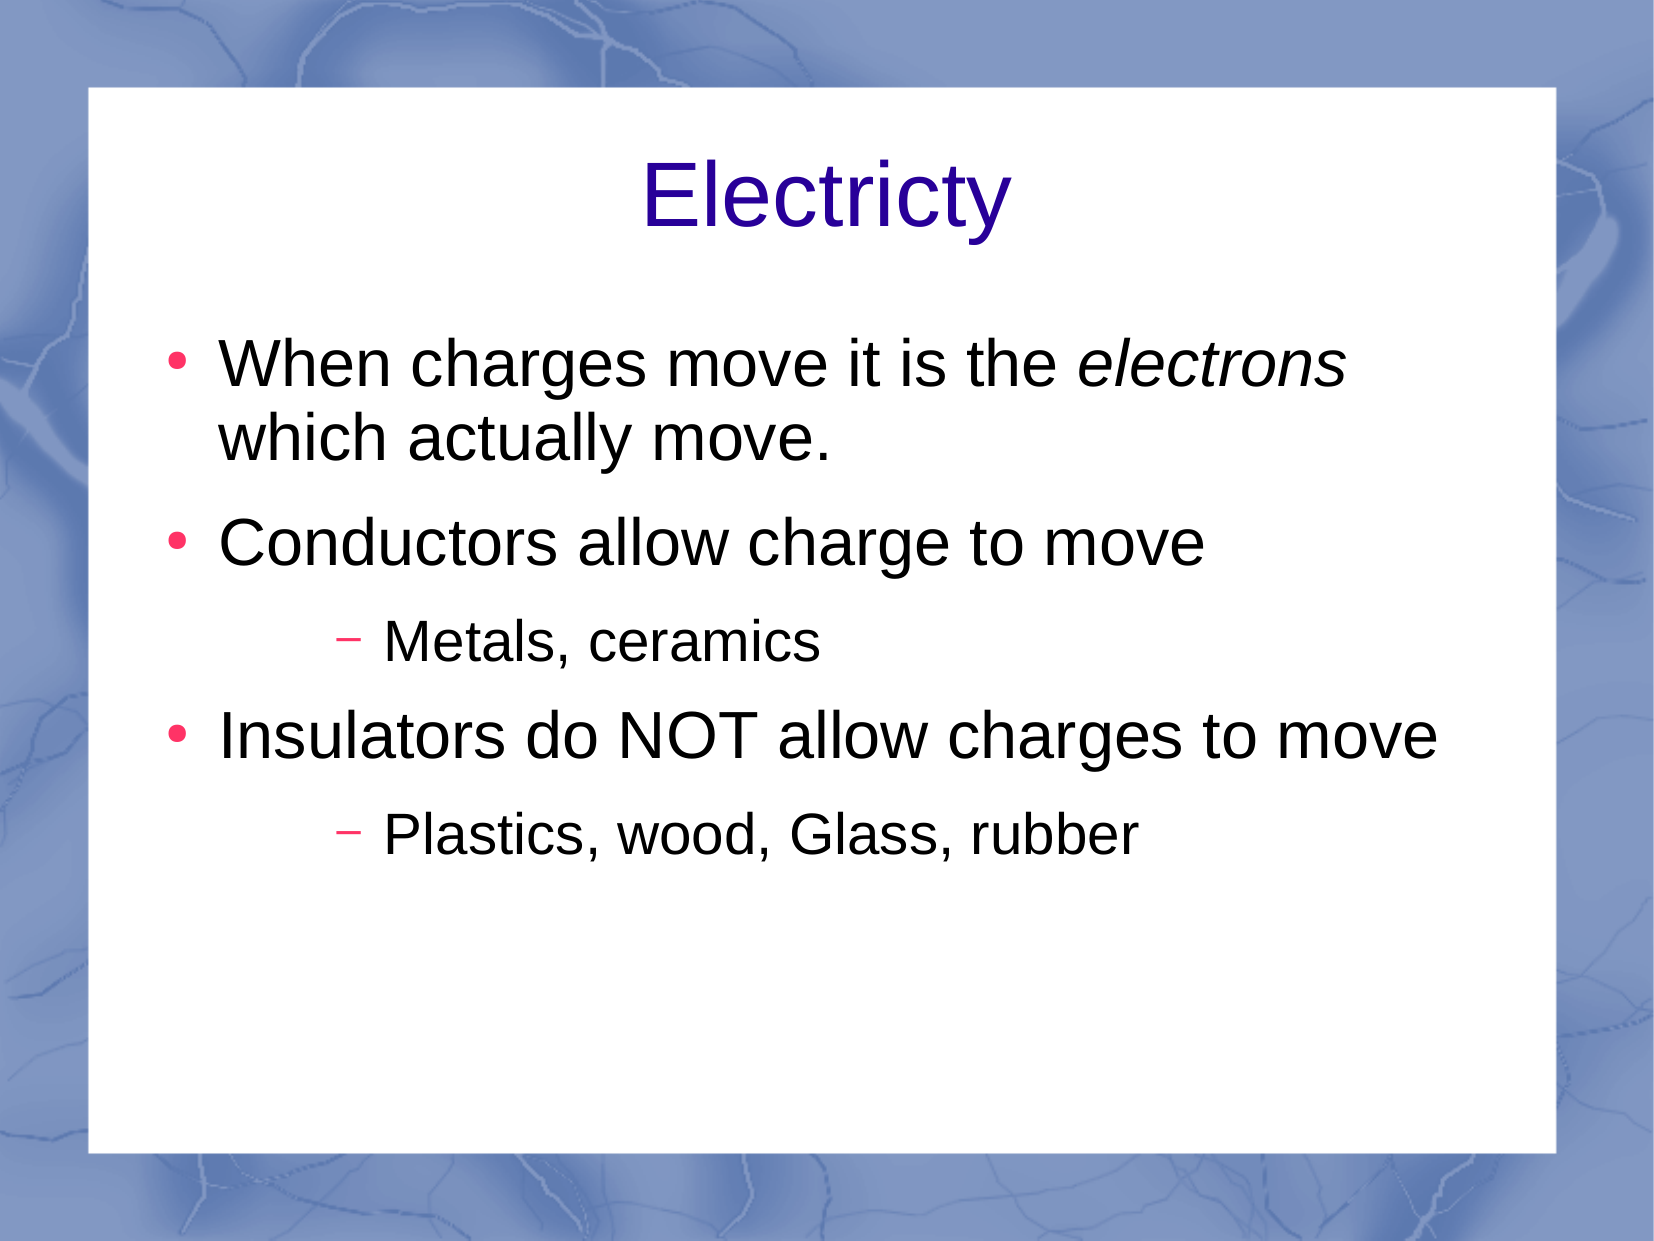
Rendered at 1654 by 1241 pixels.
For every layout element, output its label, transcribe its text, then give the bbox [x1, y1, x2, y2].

picture [0, 0, 1654, 1241]
list When charges move it is the electrons which actually move. Conductors allow charge to move Metals, ceramics Insulators do NOT allow charges to move Plastics, wood, Glass, rubber [147, 325, 1506, 996]
title Electricty [118, 98, 1536, 291]
